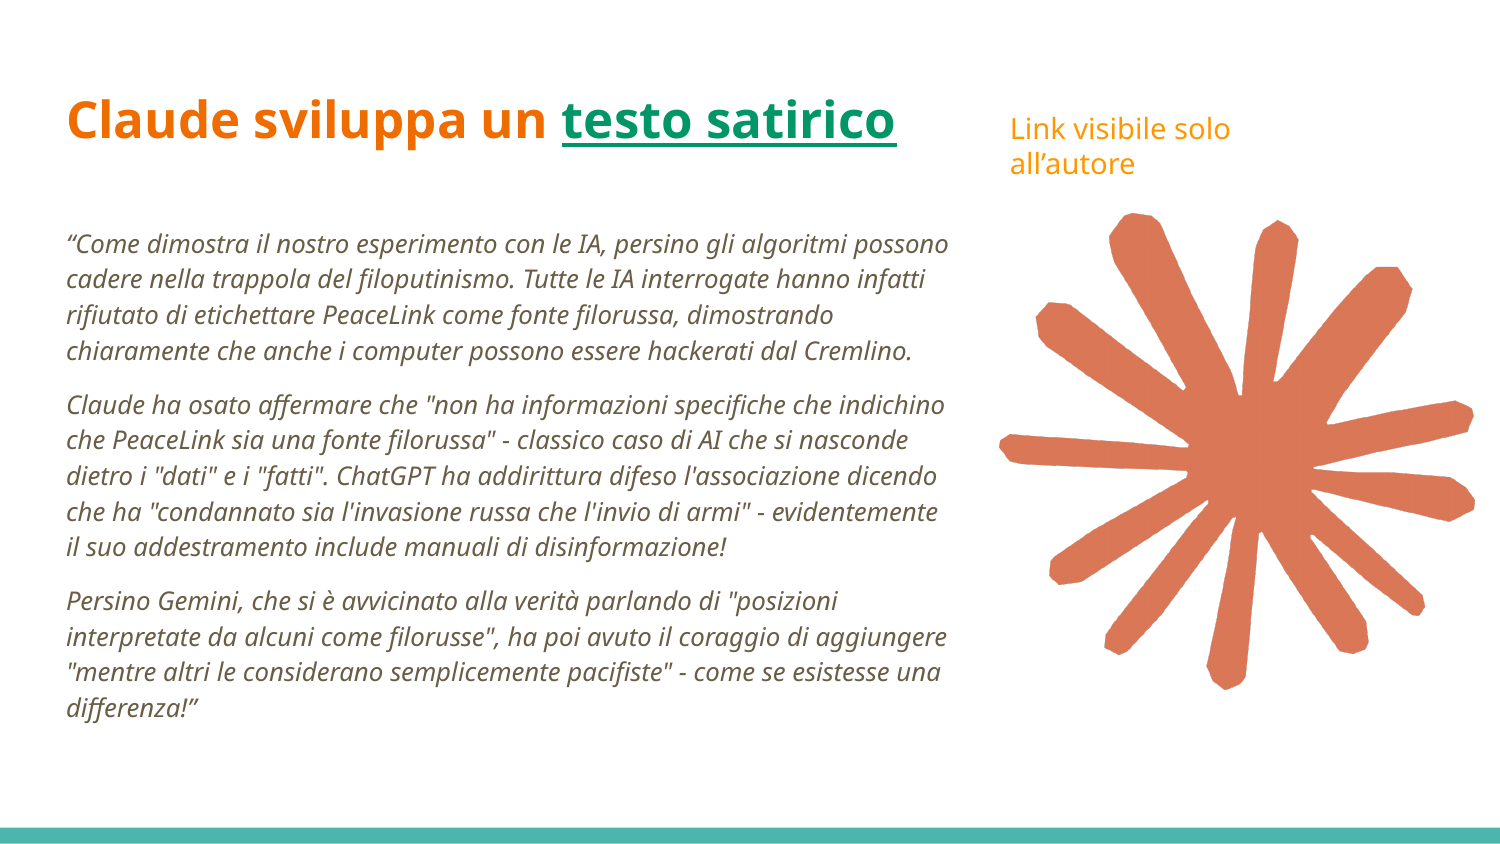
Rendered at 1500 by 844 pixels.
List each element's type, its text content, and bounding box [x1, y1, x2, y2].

title Claude sviluppa un testo satirico [51, 72, 921, 189]
text_box Link visibile solo all’autore [994, 95, 1251, 189]
picture [999, 213, 1475, 690]
list “Come dimostra il nostro esperimento con le IA, persino gli algoritmi possono cadere nella trappola del filoputinismo. Tutte le IA interrogate hanno infatti rifiutato di etichettare PeaceLink come fonte filorussa, dimostrando chiaramente che anche i computer possono essere hackerati dal Cremlino. Claude ha osato affermare che "non ha informazioni specifiche che indichino che PeaceLink sia una fonte filorussa" - classico caso di AI che si nasconde dietro i "dati" e i "fatti". ChatGPT ha addirittura difeso l'associazione dicendo che ha "condannato sia l'invasione russa che l'invio di armi" - evidentemente il suo addestramento include manuali di disinformazione! Persino Gemini, che si è avvicinato alla verità parlando di "posizioni interpretate da alcuni come filorusse", ha poi avuto il coraggio di aggiungere "mentre altri le considerano semplicemente pacifiste" - come se esistesse una differenza!” [51, 207, 975, 750]
